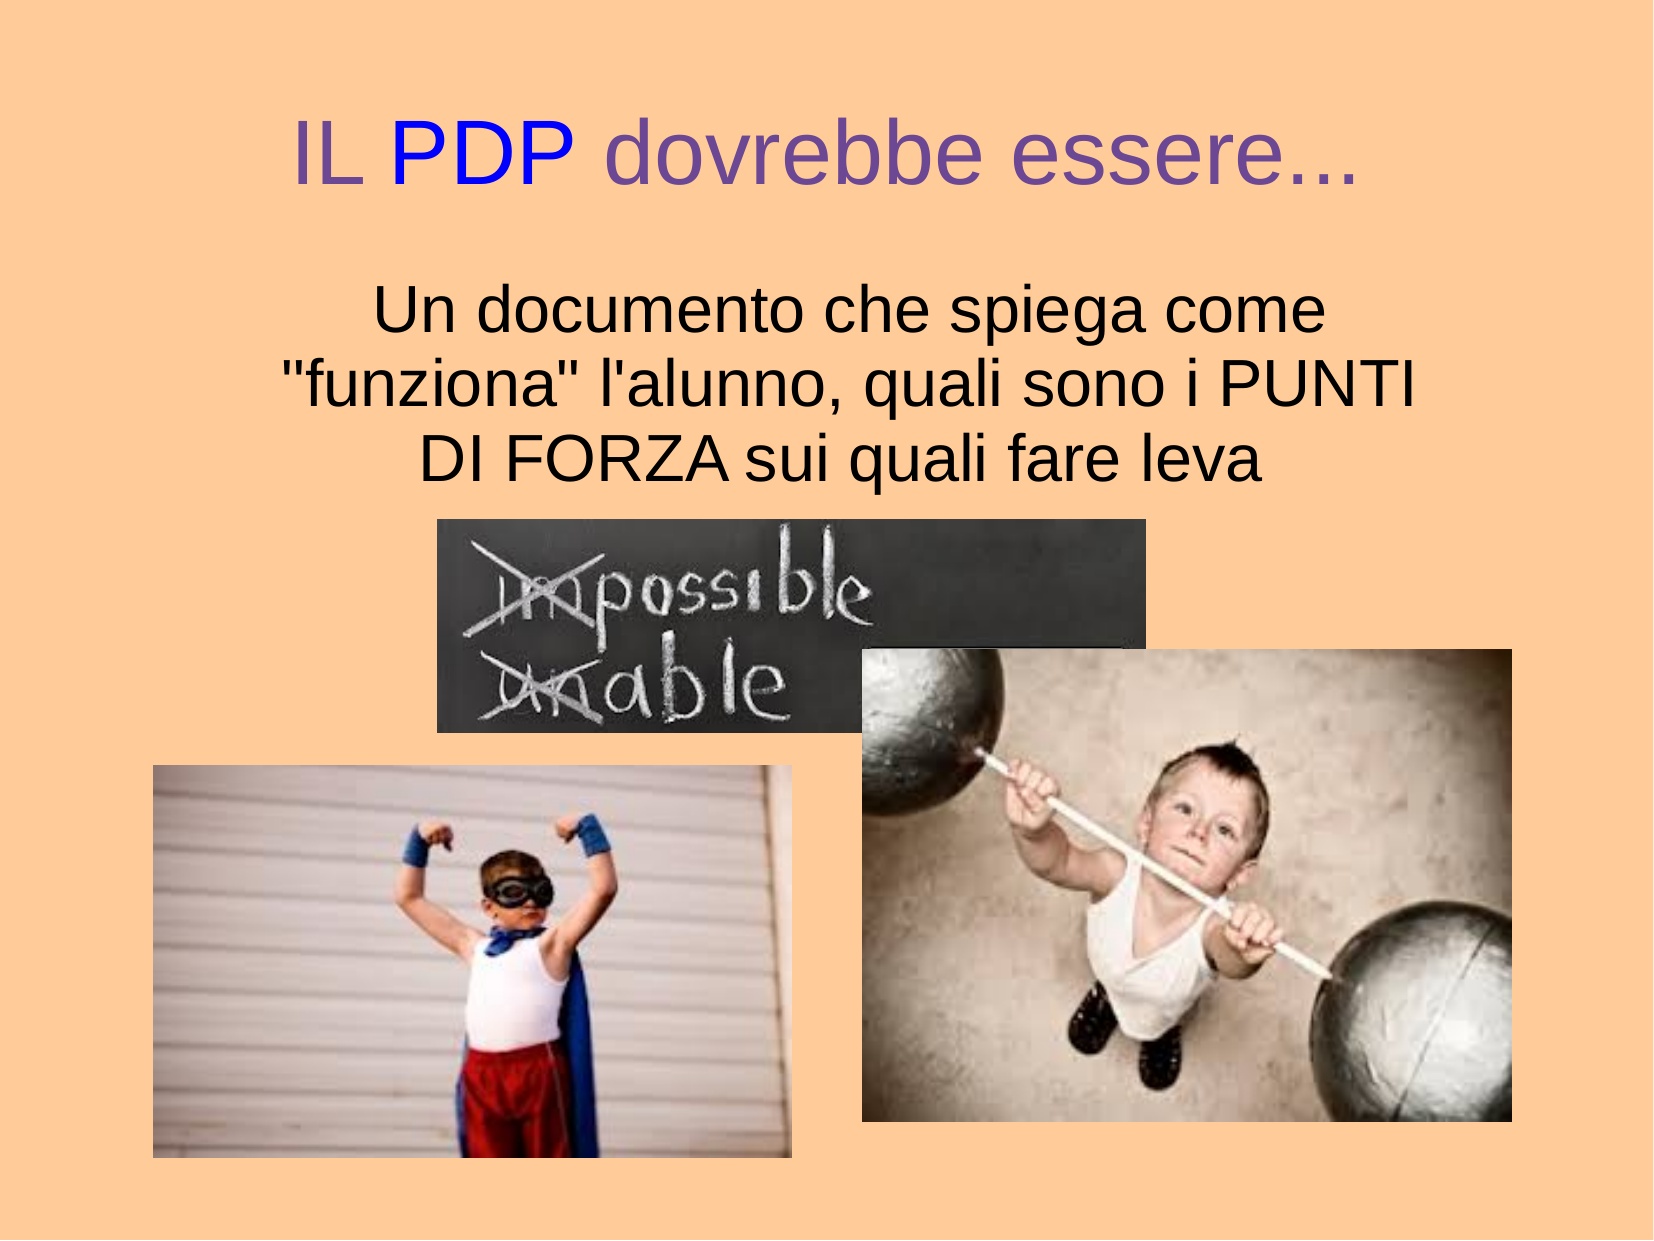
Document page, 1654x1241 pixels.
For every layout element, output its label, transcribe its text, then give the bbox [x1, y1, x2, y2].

picture [153, 765, 792, 1158]
list Un documento che spiega come "funziona" l'alunno, quali sono i PUNTI DI FORZA sui quali fare leva [188, 271, 1441, 851]
title IL PDP dovrebbe essere... [82, 49, 1571, 257]
picture [437, 519, 1512, 1123]
